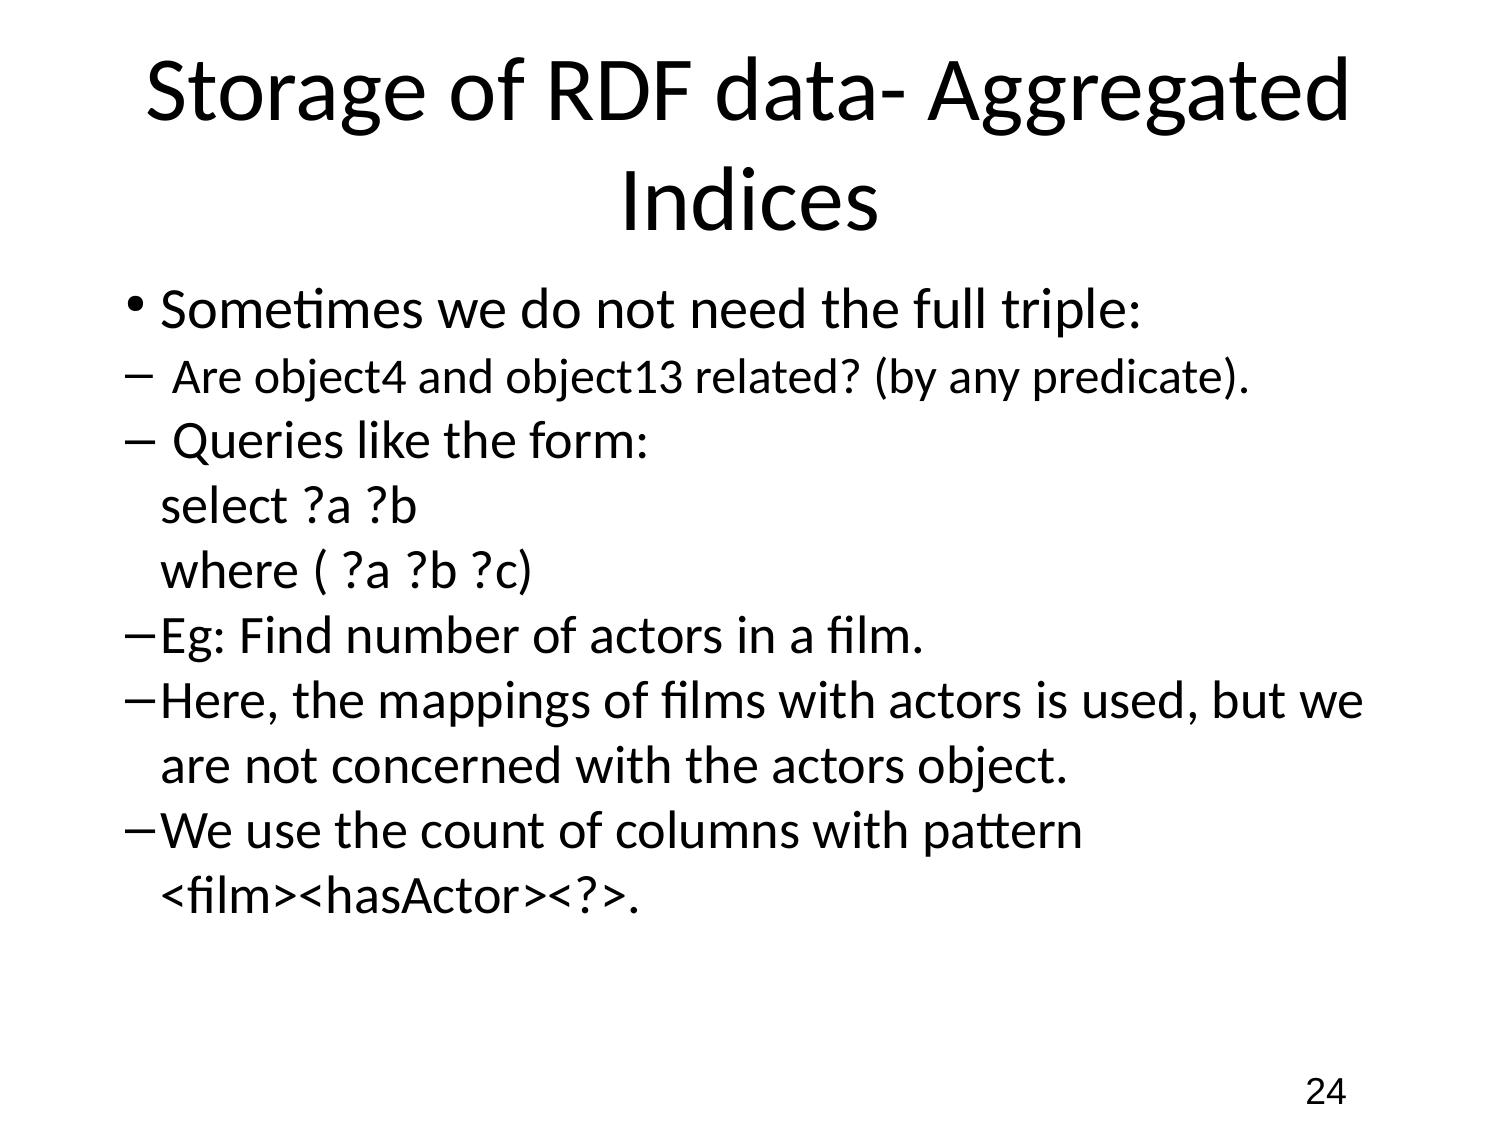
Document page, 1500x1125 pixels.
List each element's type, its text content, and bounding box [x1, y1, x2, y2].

text_box Sometimes we do not need the full triple: Are object4 and object13 related? (by any predicate). Queries like the form: select ?a ?b where ( ?a ?b ?c) Eg: Find number of actors in a film. Here, the mappings of films with actors is used, but we are not concerned with the actors object. We use the count of columns with pattern <film><hasActor><?>. [75, 262, 1425, 1005]
text_box Storage of RDF data- Aggregated Indices [75, 45, 1425, 233]
